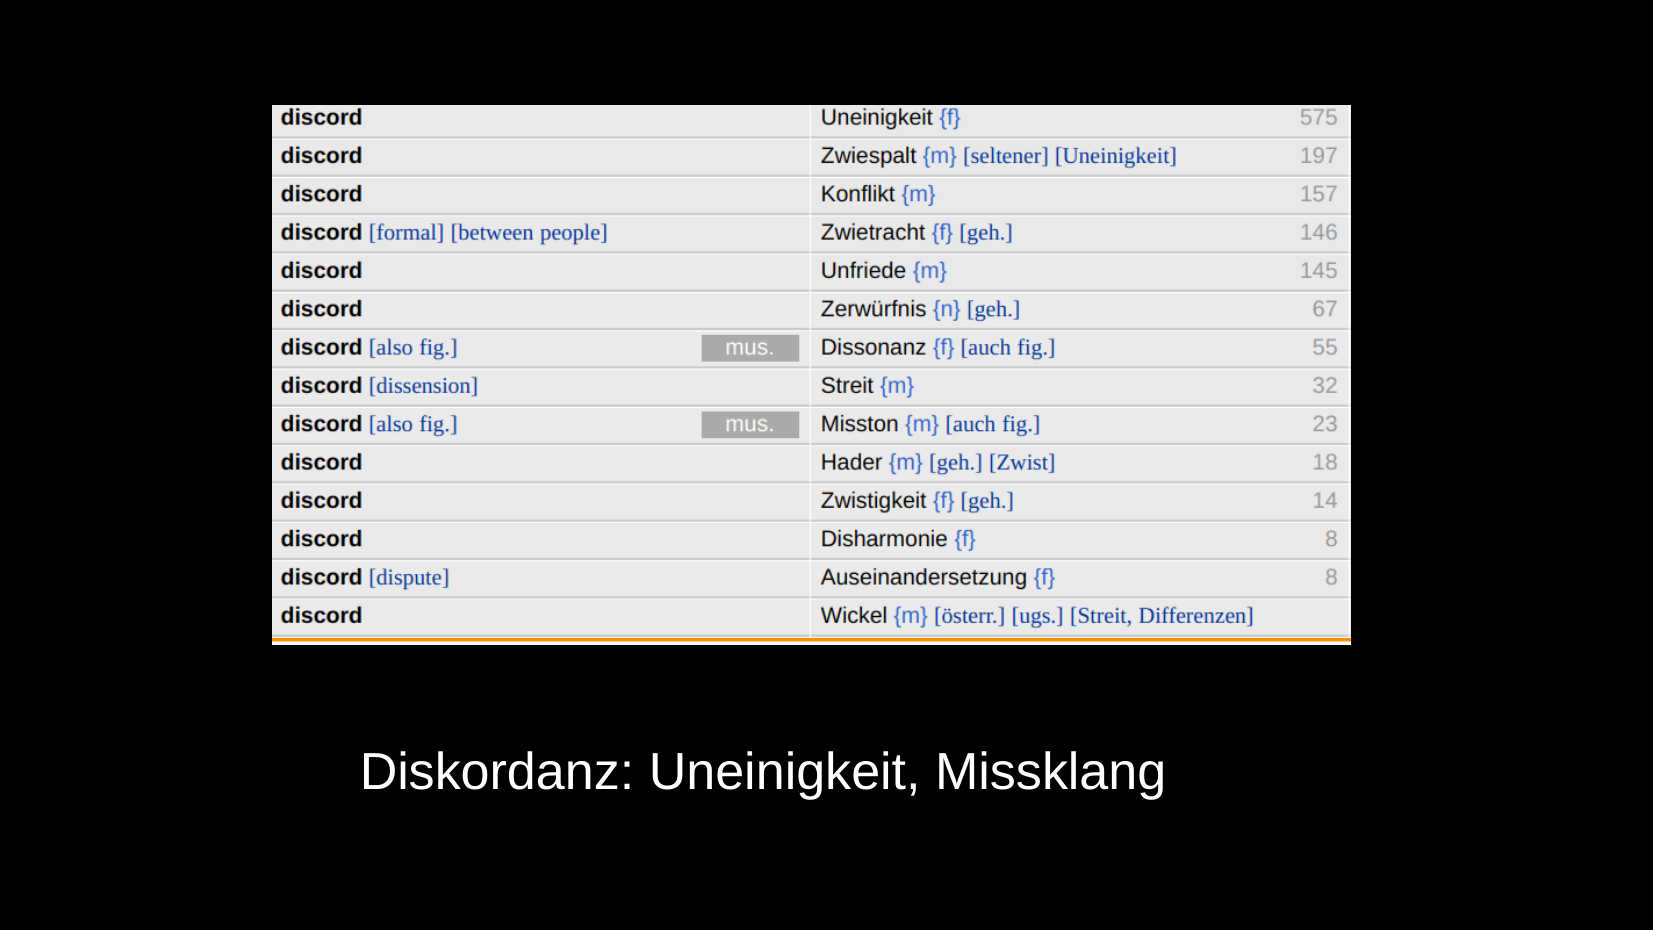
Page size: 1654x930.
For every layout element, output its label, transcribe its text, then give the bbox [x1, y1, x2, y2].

picture [272, 105, 1351, 646]
text_box Diskordanz: Uneinigkeit, Missklang [345, 735, 1336, 909]
